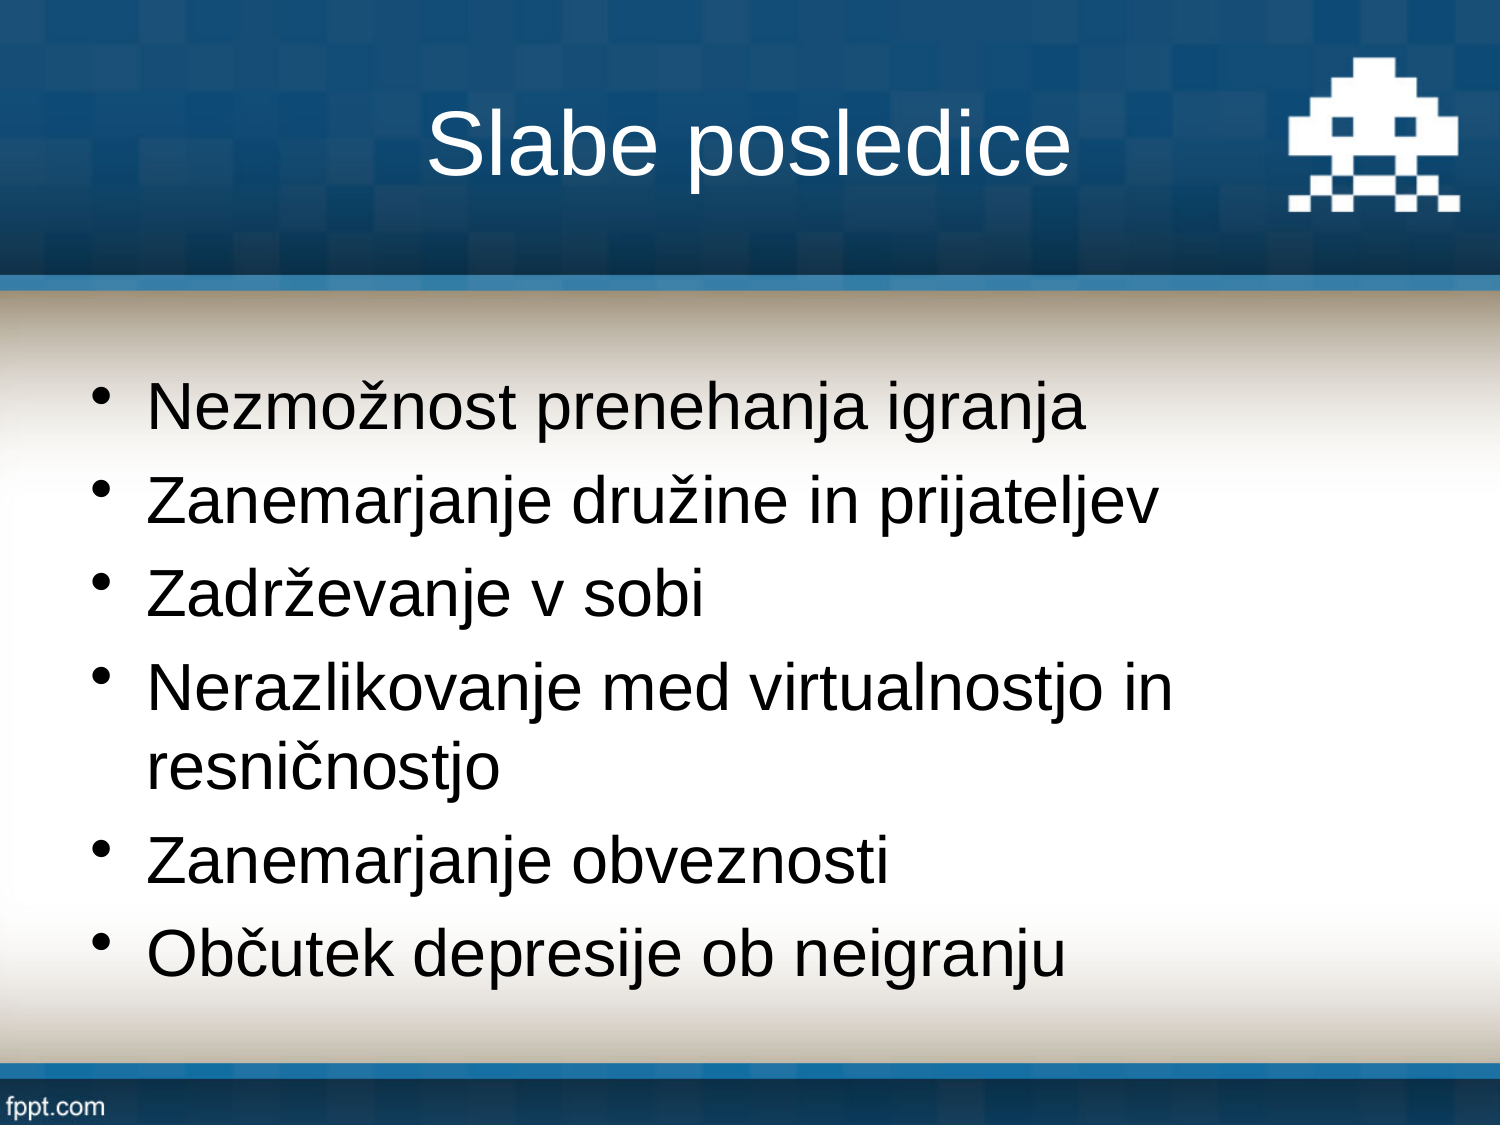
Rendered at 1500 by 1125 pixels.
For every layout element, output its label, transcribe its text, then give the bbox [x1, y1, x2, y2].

title Slabe posledice [75, 45, 1425, 233]
picture [0, 0, 1500, 1125]
list Nezmožnost prenehanja igranja Zanemarjanje družine in prijateljev Zadrževanje v sobi Nerazlikovanje med virtualnostjo in resničnostjo Zanemarjanje obveznosti Občutek depresije ob neigranju [75, 262, 1425, 1005]
